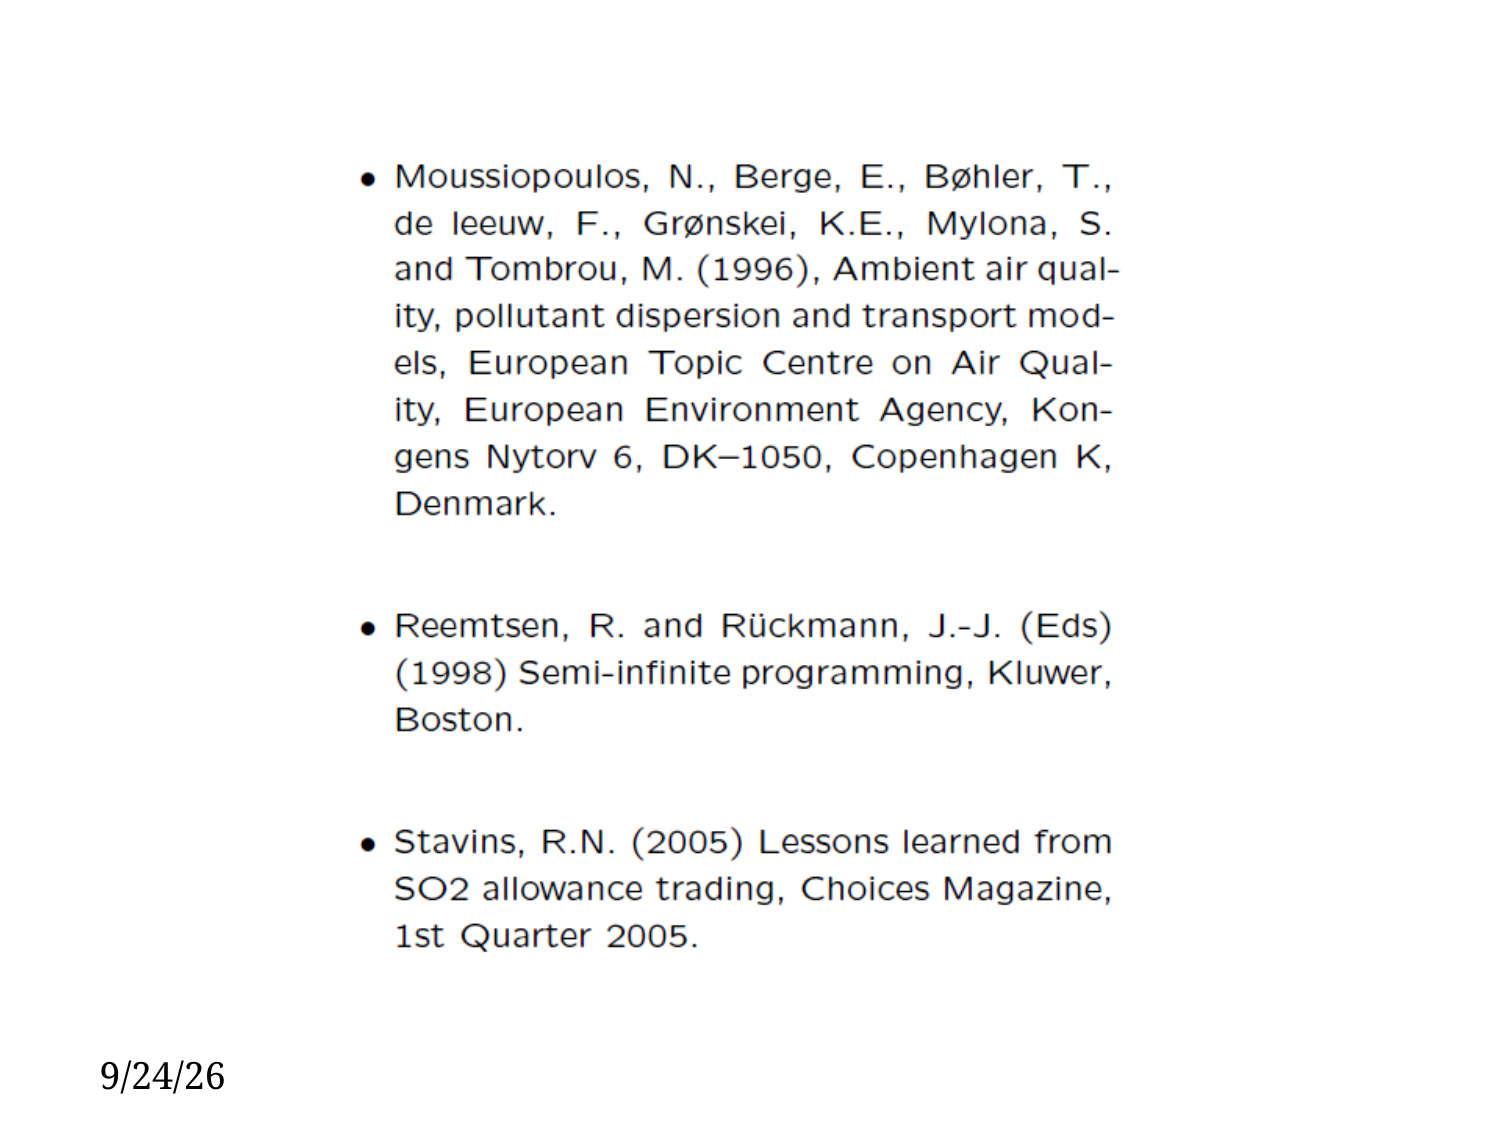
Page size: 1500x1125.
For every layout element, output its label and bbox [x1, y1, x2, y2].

picture [337, 124, 1169, 1057]
